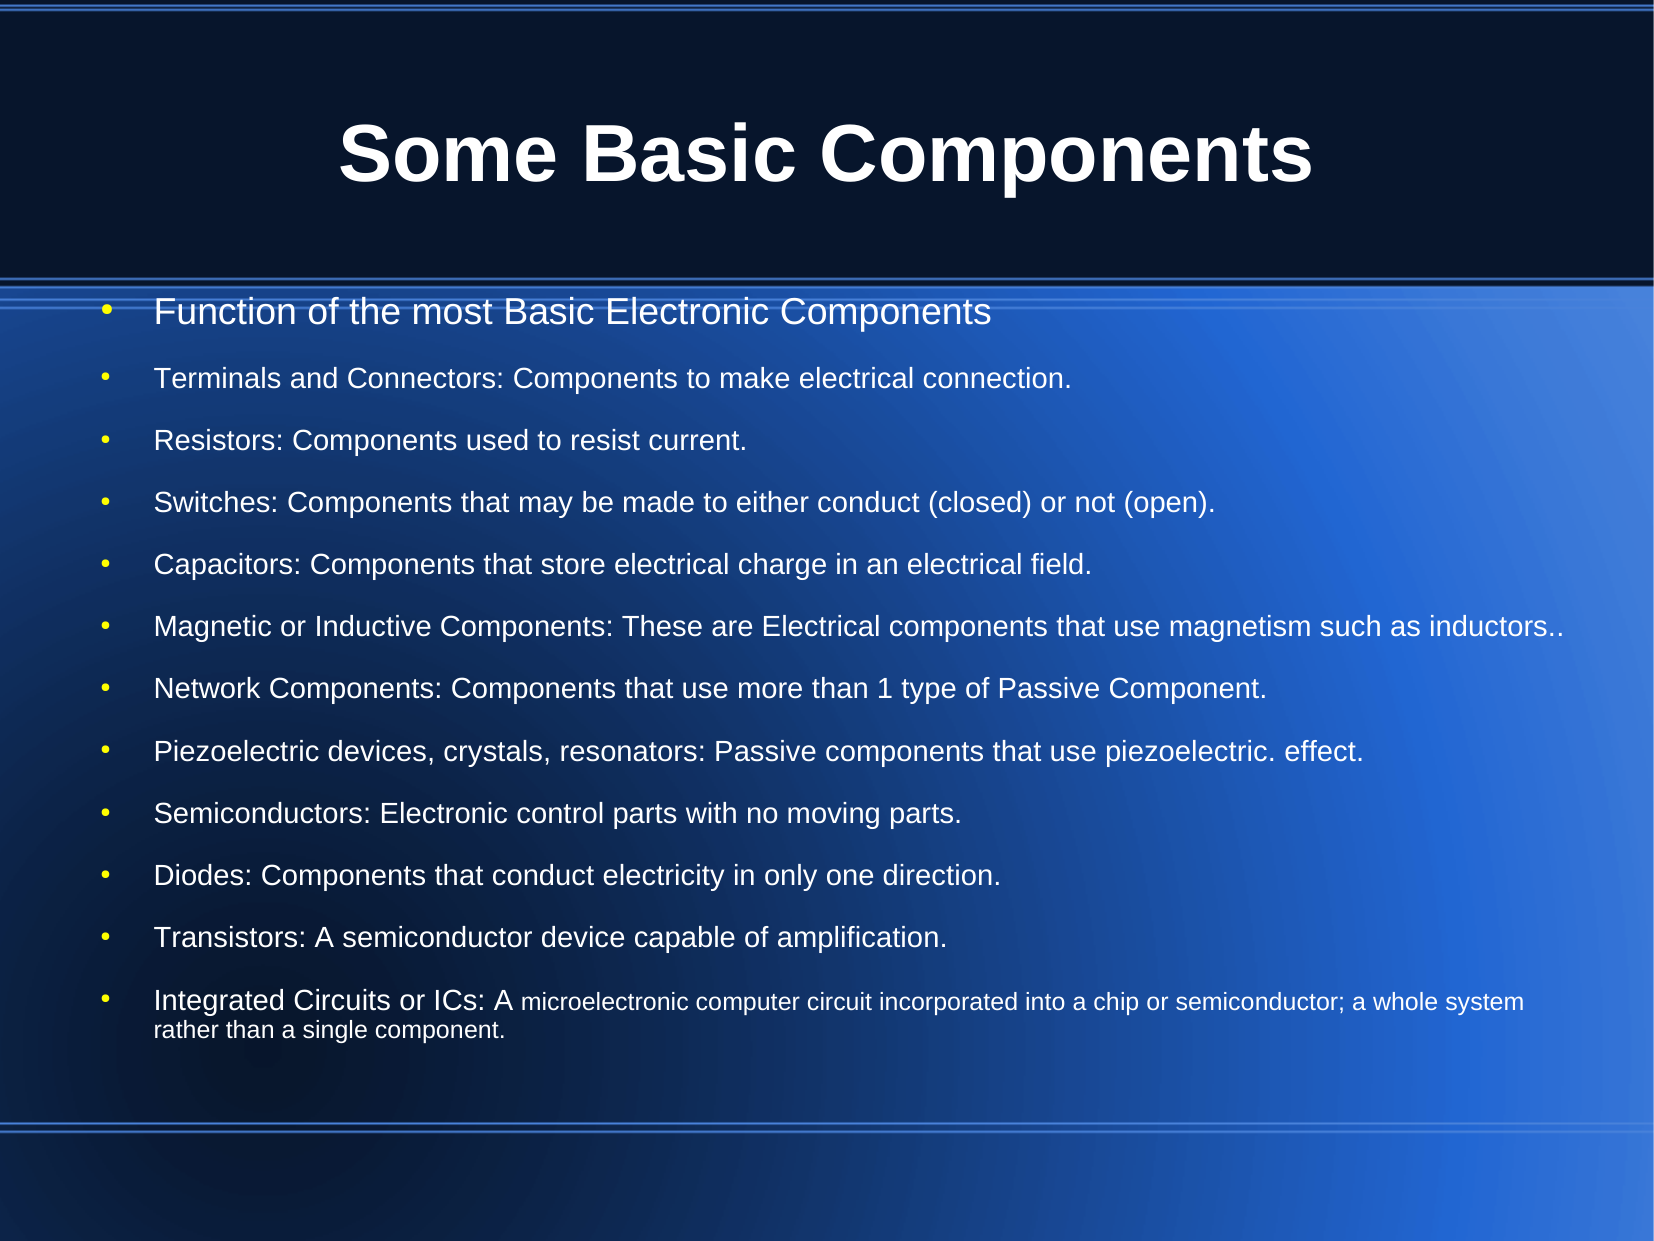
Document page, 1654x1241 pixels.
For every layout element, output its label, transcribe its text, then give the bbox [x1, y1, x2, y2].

title Some Basic Components [82, 49, 1571, 257]
list Function of the most Basic Electronic Components Terminals and Connectors: Components to make electrical connection. Resistors: Components used to resist current. Switches: Components that may be made to either conduct (closed) or not (open). Capacitors: Components that store electrical charge in an electrical field. Magnetic or Inductive Components: These are Electrical components that use magnetism such as inductors.. Network Components: Components that use more than 1 type of Passive Component. Piezoelectric devices, crystals, resonators: Passive components that use piezoelectric. effect. Semiconductors: Electronic control parts with no moving parts. Diodes: Components that conduct electricity in only one direction. Transistors: A semiconductor device capable of amplification. Integrated Circuits or ICs: A microelectronic computer circuit incorporated into a chip or semiconductor; a whole system rather than a single component. [82, 290, 1571, 1109]
picture [0, 0, 1654, 1241]
